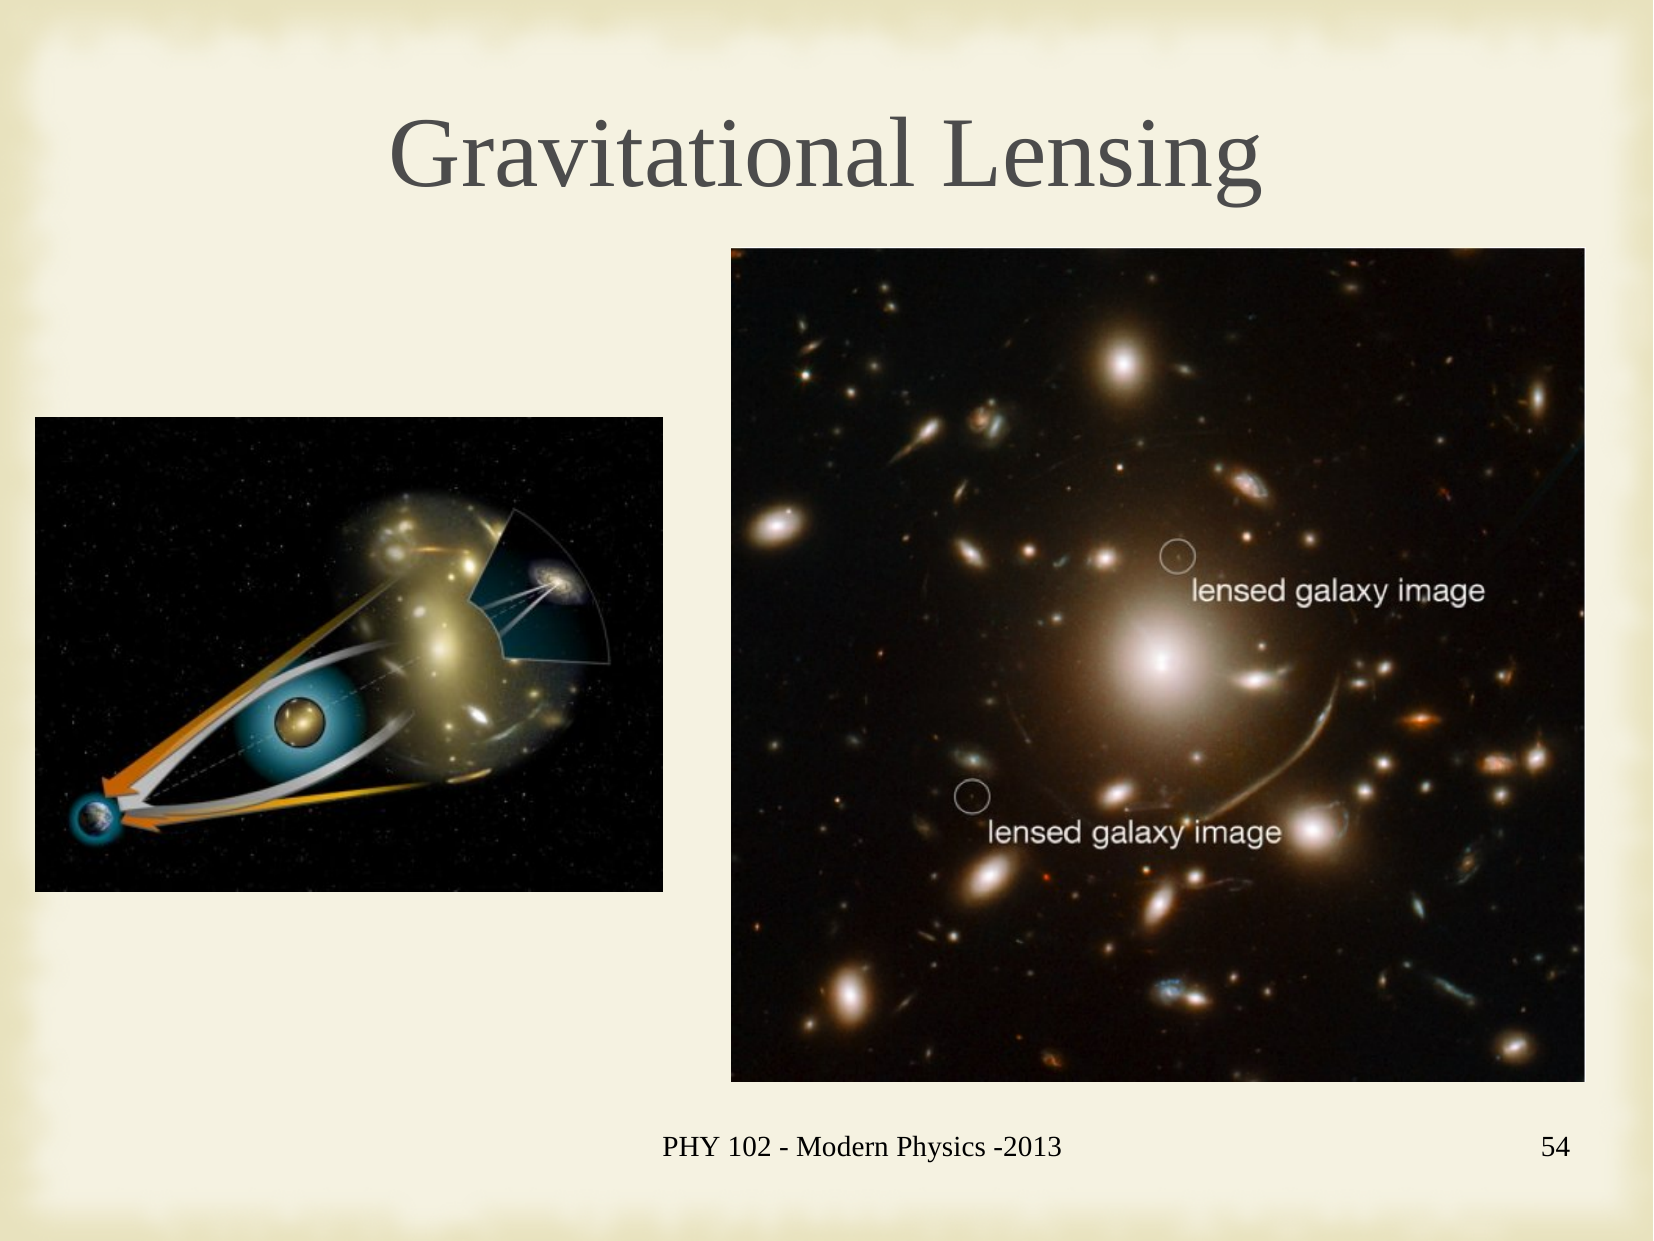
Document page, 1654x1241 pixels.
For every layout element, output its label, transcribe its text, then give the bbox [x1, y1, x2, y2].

picture [0, 0, 1653, 1241]
title Gravitational Lensing [82, 49, 1571, 257]
